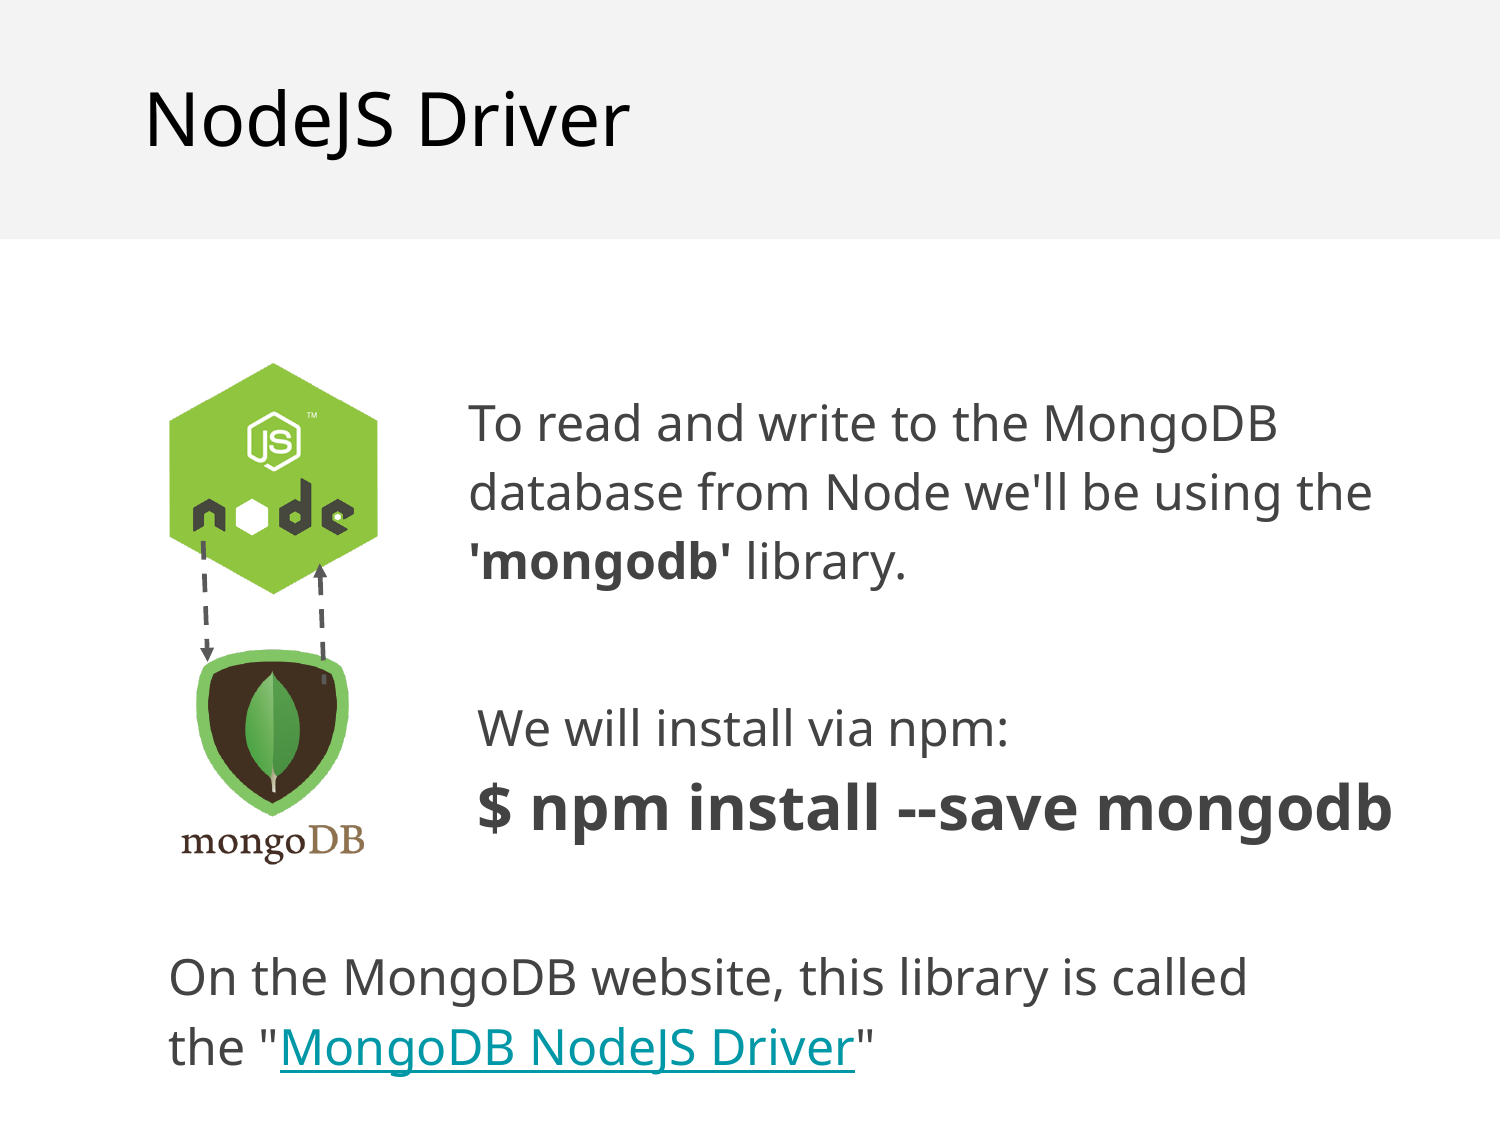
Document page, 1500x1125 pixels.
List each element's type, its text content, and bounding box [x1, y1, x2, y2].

picture [153, 360, 392, 598]
text_box We will install via npm: $ npm install --save mongodb [462, 646, 1500, 884]
list On the MongoDB website, this library is called the "MongoDB NodeJS Driver" [153, 932, 1302, 1089]
list To read and write to the MongoDB database from Node we'll be using the 'mongodb' library. [453, 300, 1407, 741]
title NodeJS Driver [128, 56, 1372, 183]
picture [153, 618, 392, 897]
